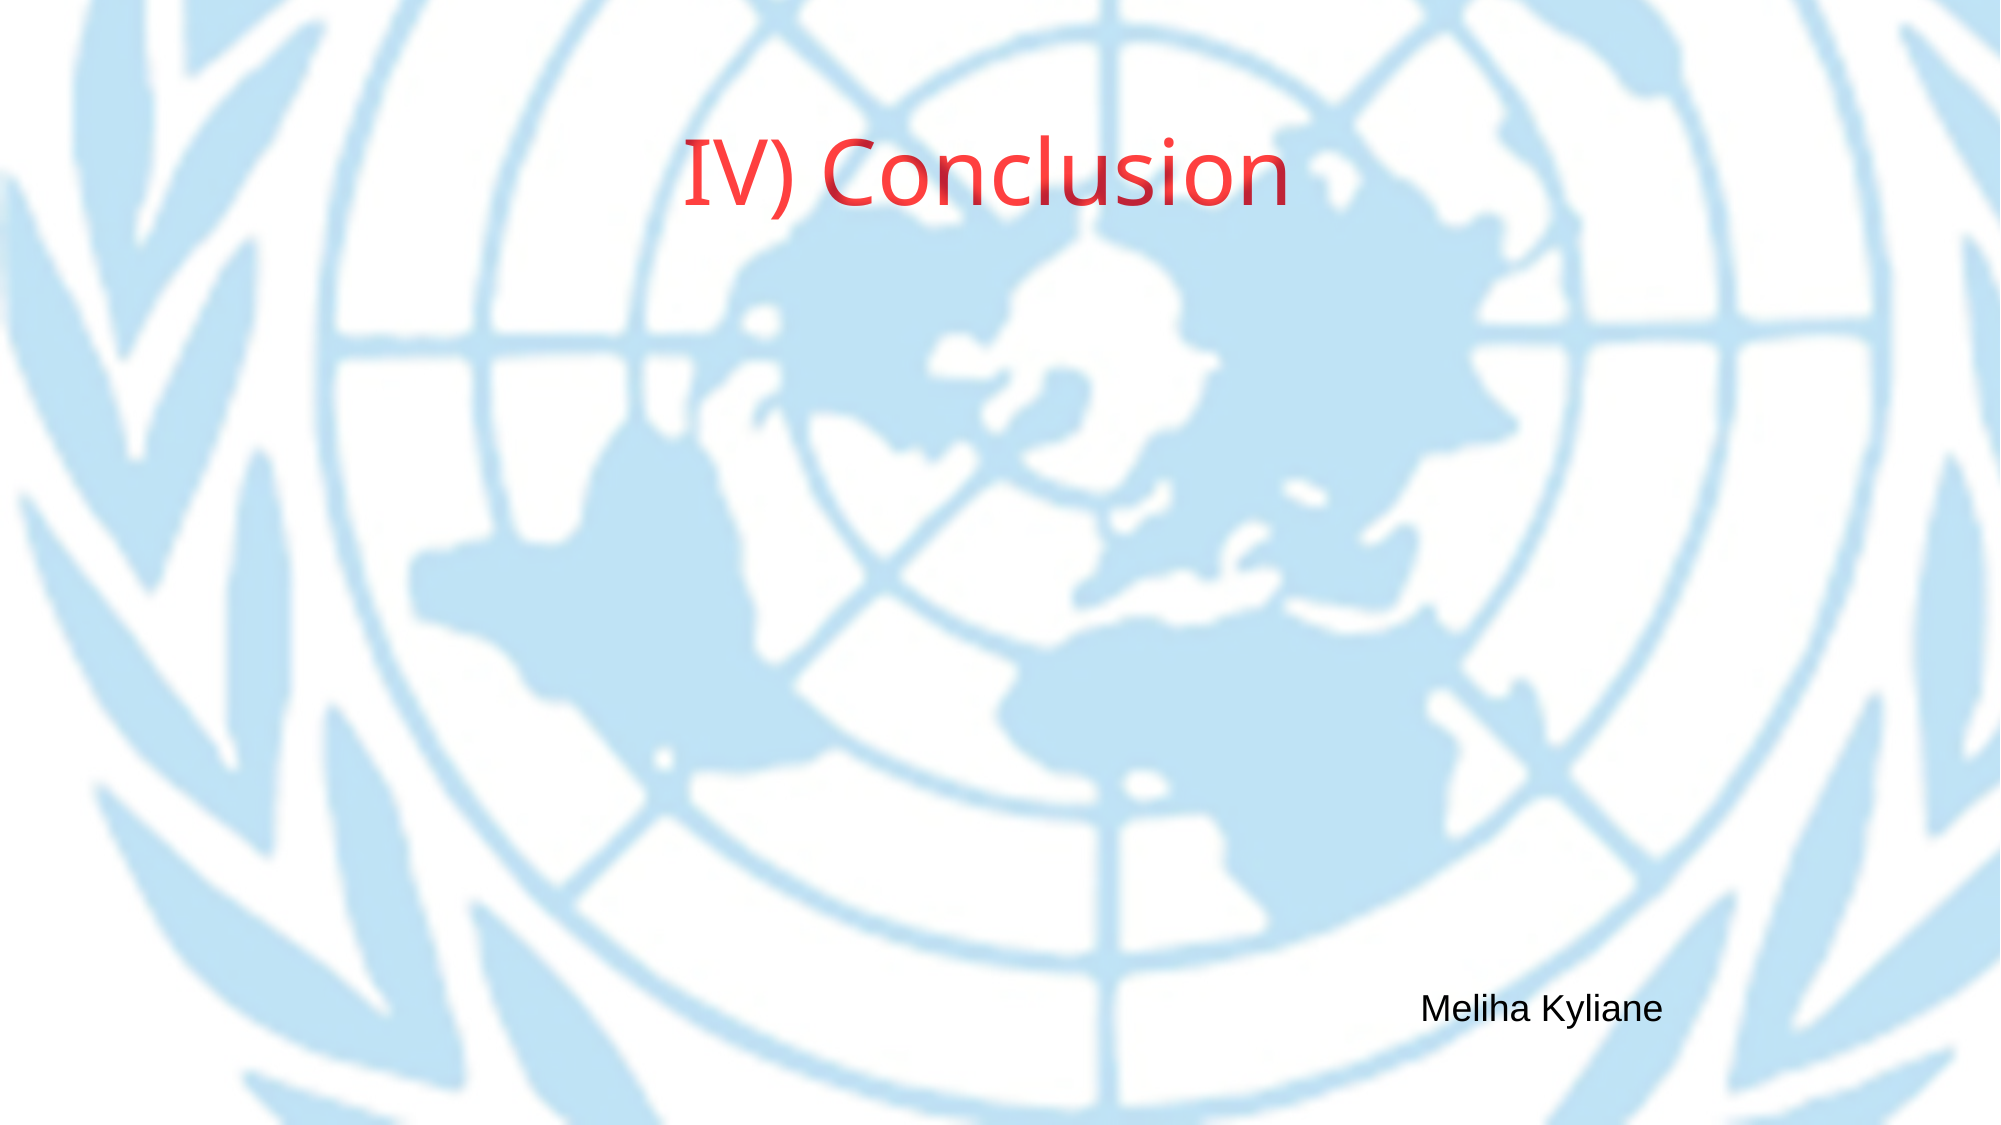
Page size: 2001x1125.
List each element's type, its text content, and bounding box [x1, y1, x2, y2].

text_box Meliha Kyliane [1405, 980, 2000, 1038]
picture [0, 0, 2000, 1125]
